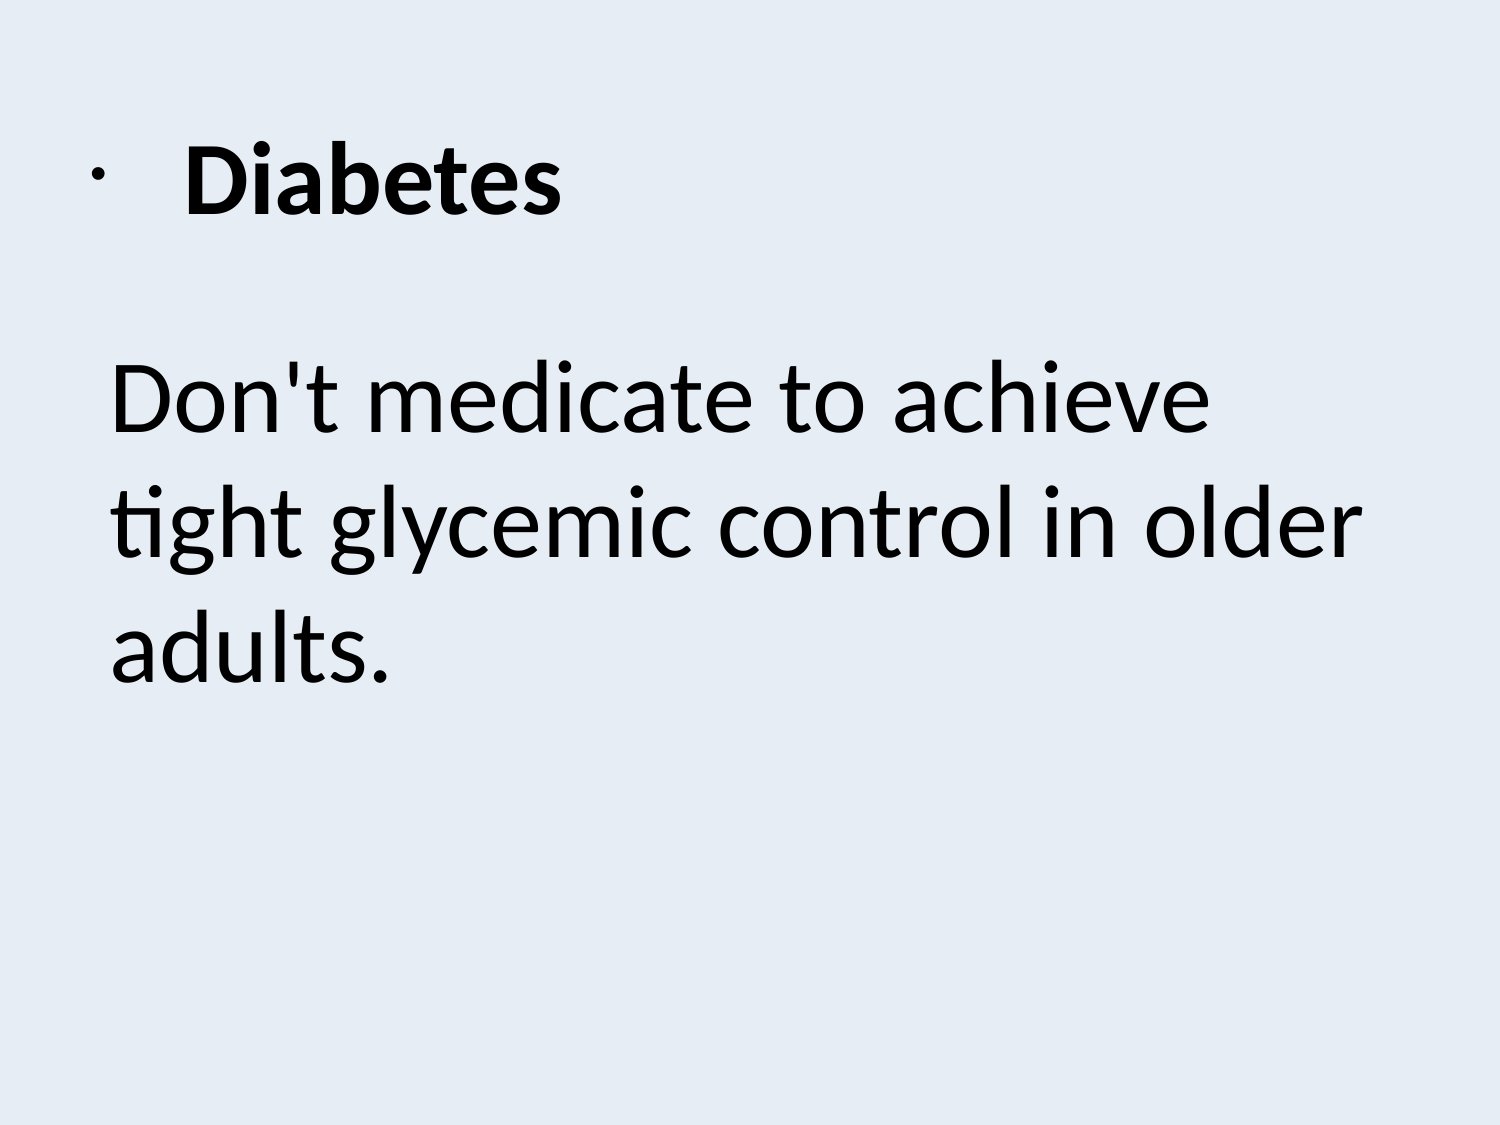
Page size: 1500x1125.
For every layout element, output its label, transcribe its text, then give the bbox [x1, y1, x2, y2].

title Diabetes [75, 95, 1425, 284]
list Don't medicate to achieve tight glycemic control in older adults. [94, 313, 1425, 1079]
